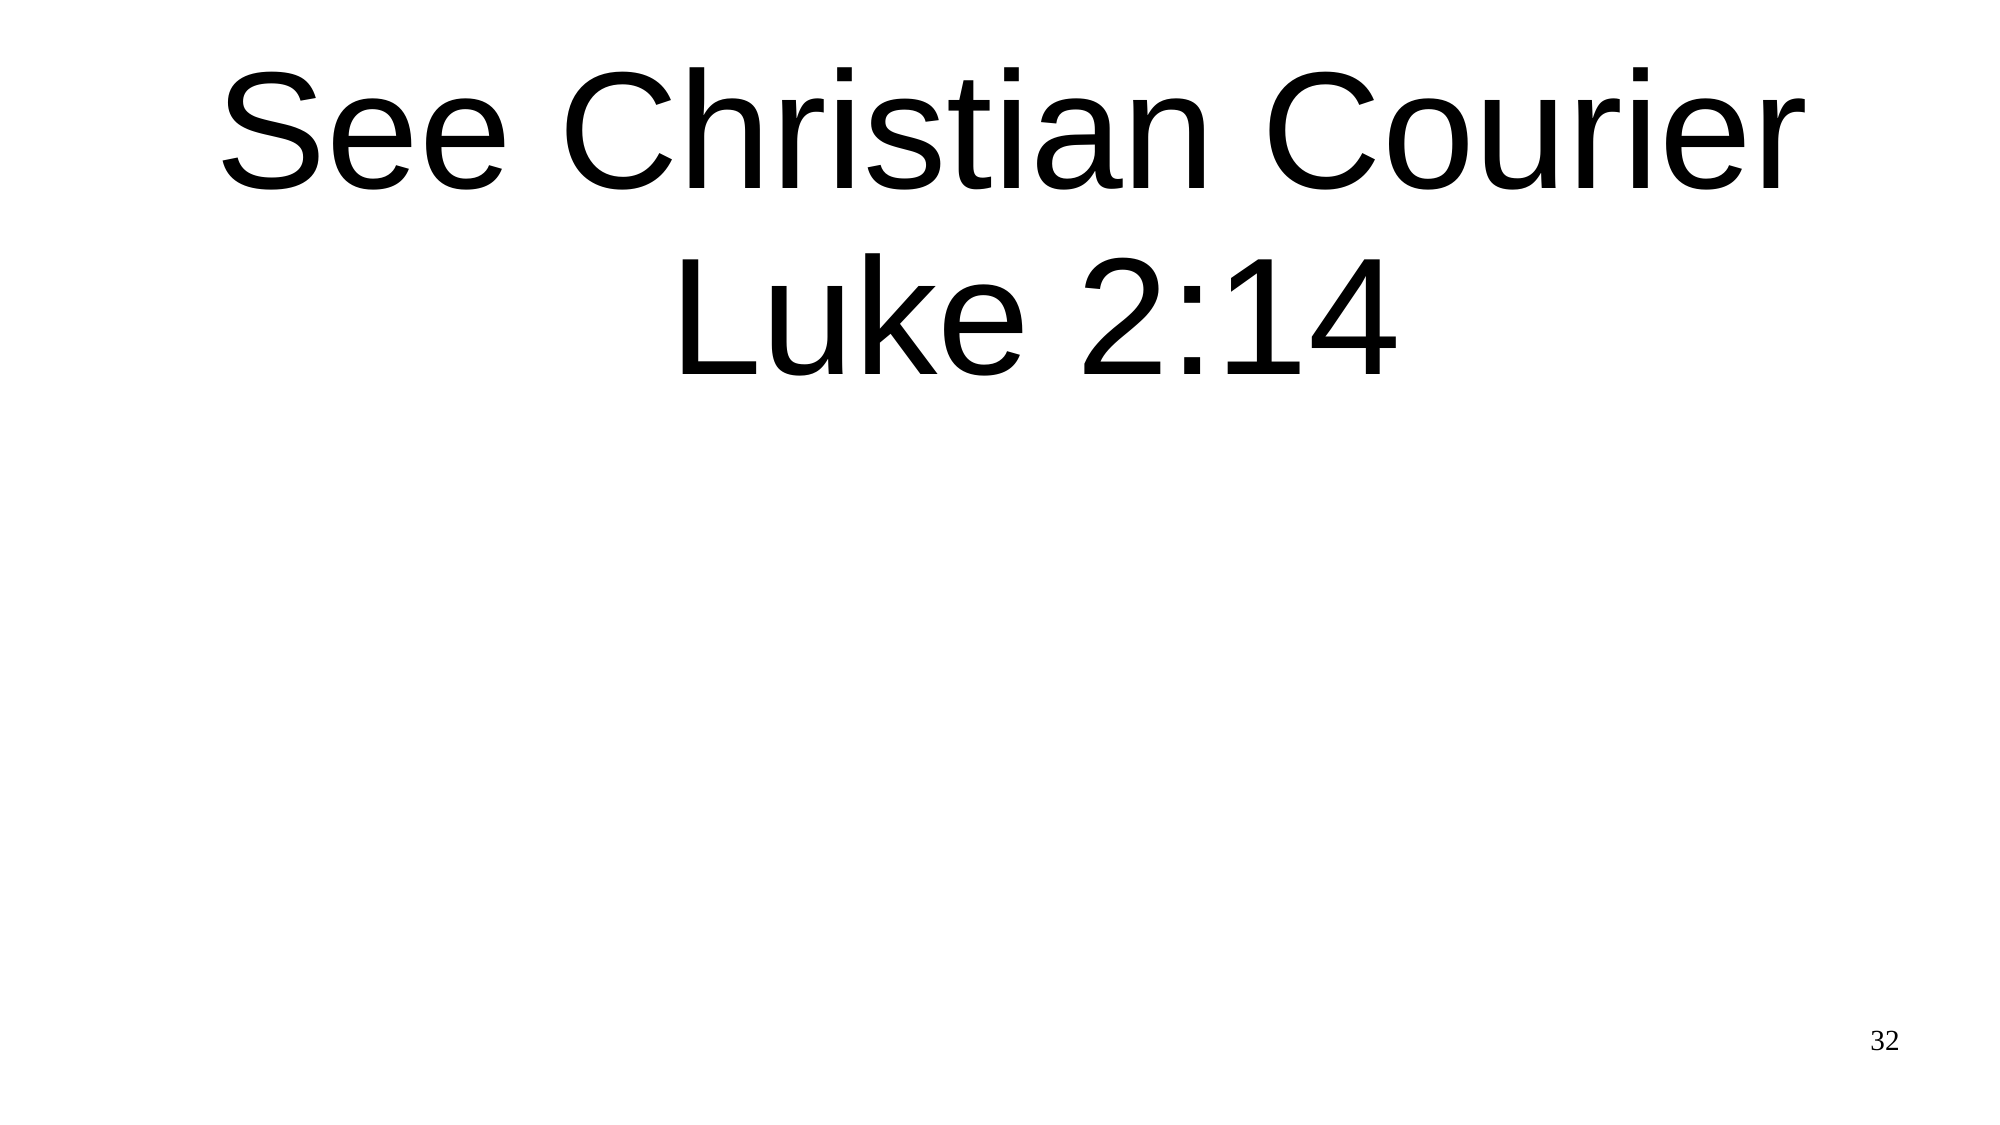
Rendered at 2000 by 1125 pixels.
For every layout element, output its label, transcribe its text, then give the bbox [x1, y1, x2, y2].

list See Christian Courier Luke 2:14 [37, 37, 1988, 1088]
